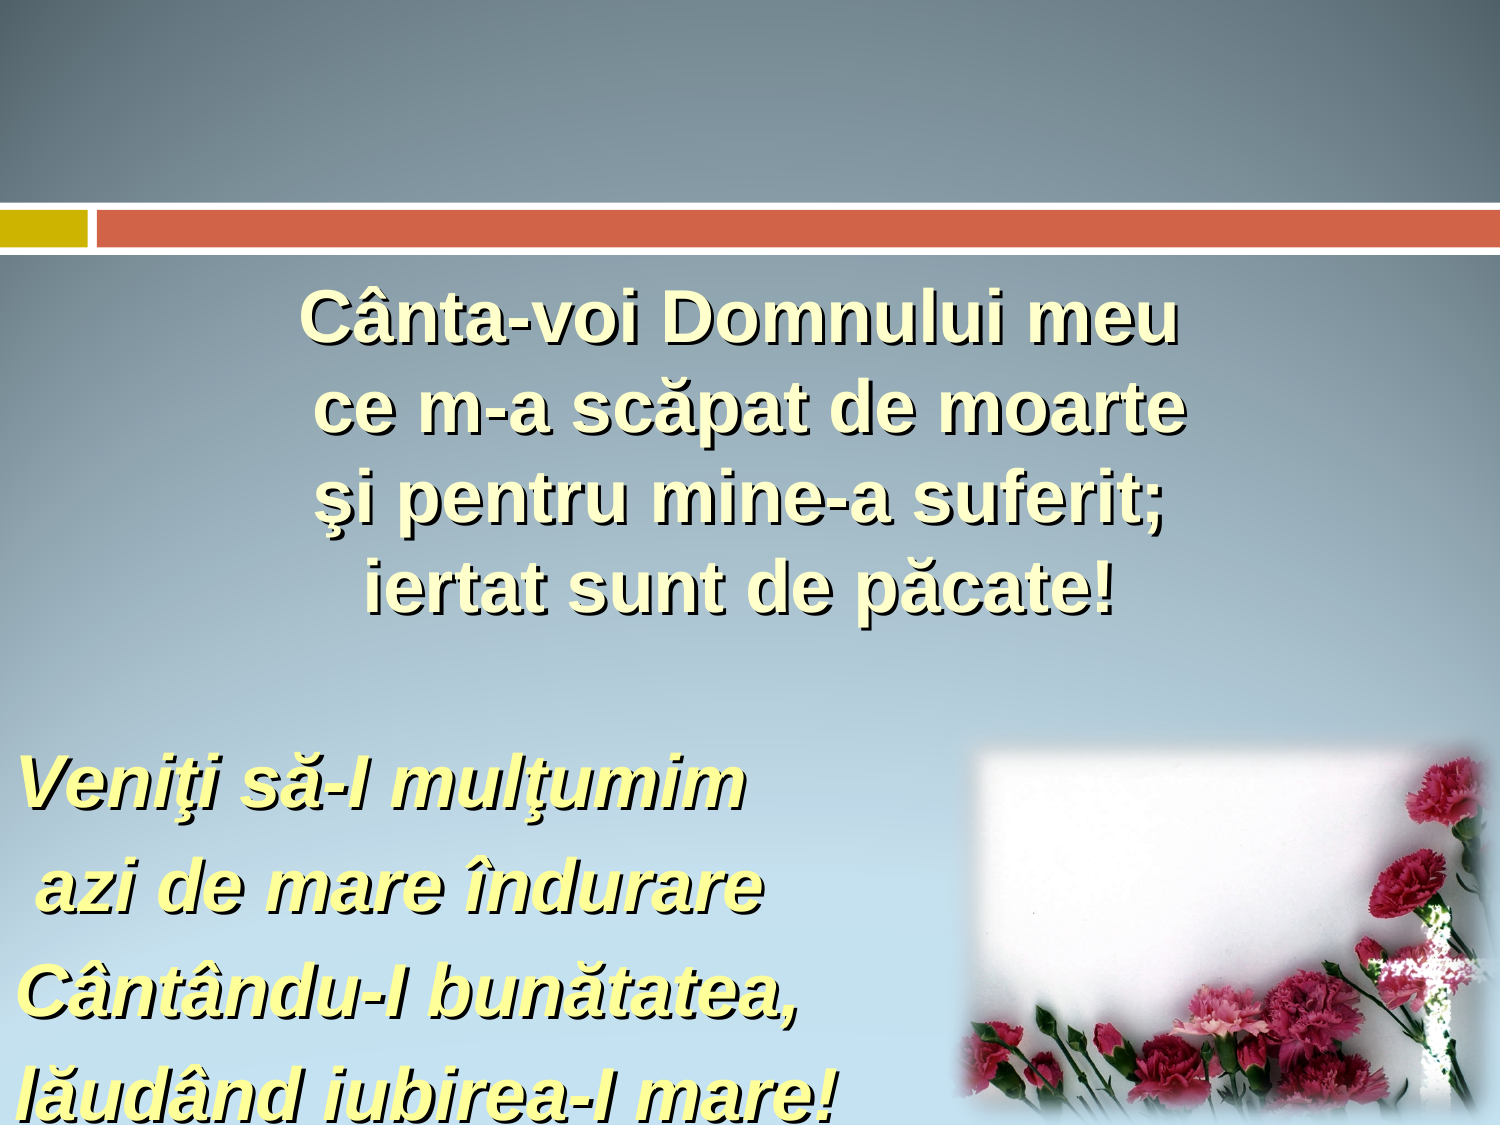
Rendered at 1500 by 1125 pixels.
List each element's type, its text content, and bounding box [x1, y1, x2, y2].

text_box Cânta-voi Domnului meu ce m-a scăpat de moarte şi pentru mine-a suferit; iertat sunt de păcate! Veniţi să-I mulţumim azi de mare îndurare Cântându-I bunătatea, lăudând iubirea-I mare! [0, 260, 1500, 1125]
picture [0, 0, 1500, 202]
picture [0, 255, 1500, 260]
